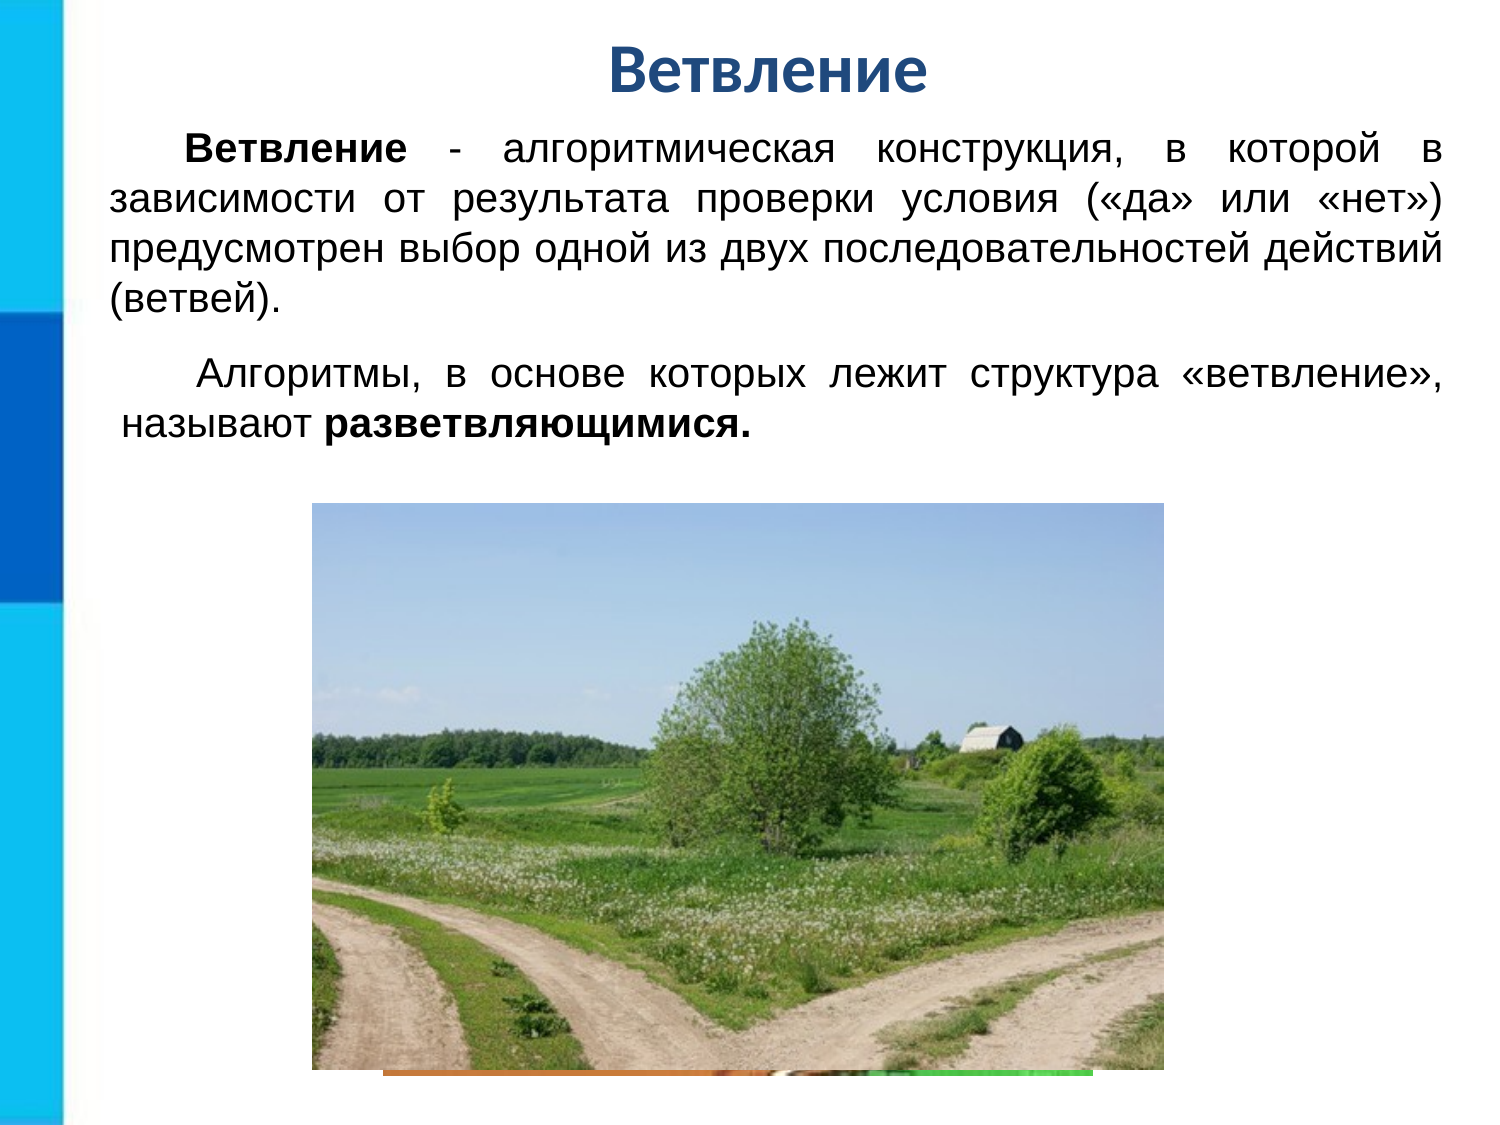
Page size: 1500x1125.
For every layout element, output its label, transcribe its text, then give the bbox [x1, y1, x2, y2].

text_box Ветвление [112, 31, 1425, 113]
text_box Алгоритмы, в основе которых лежит структура «ветвление», называют разветвляющимися. [106, 337, 1459, 454]
text_box Ветвление - алгоритмическая конструкция, в которой в зависимости от результата проверки условия («да» или «нет») предусмотрен выбор одной из двух последовательностей действий (ветвей). [94, 113, 1459, 330]
picture [0, 0, 1500, 1125]
